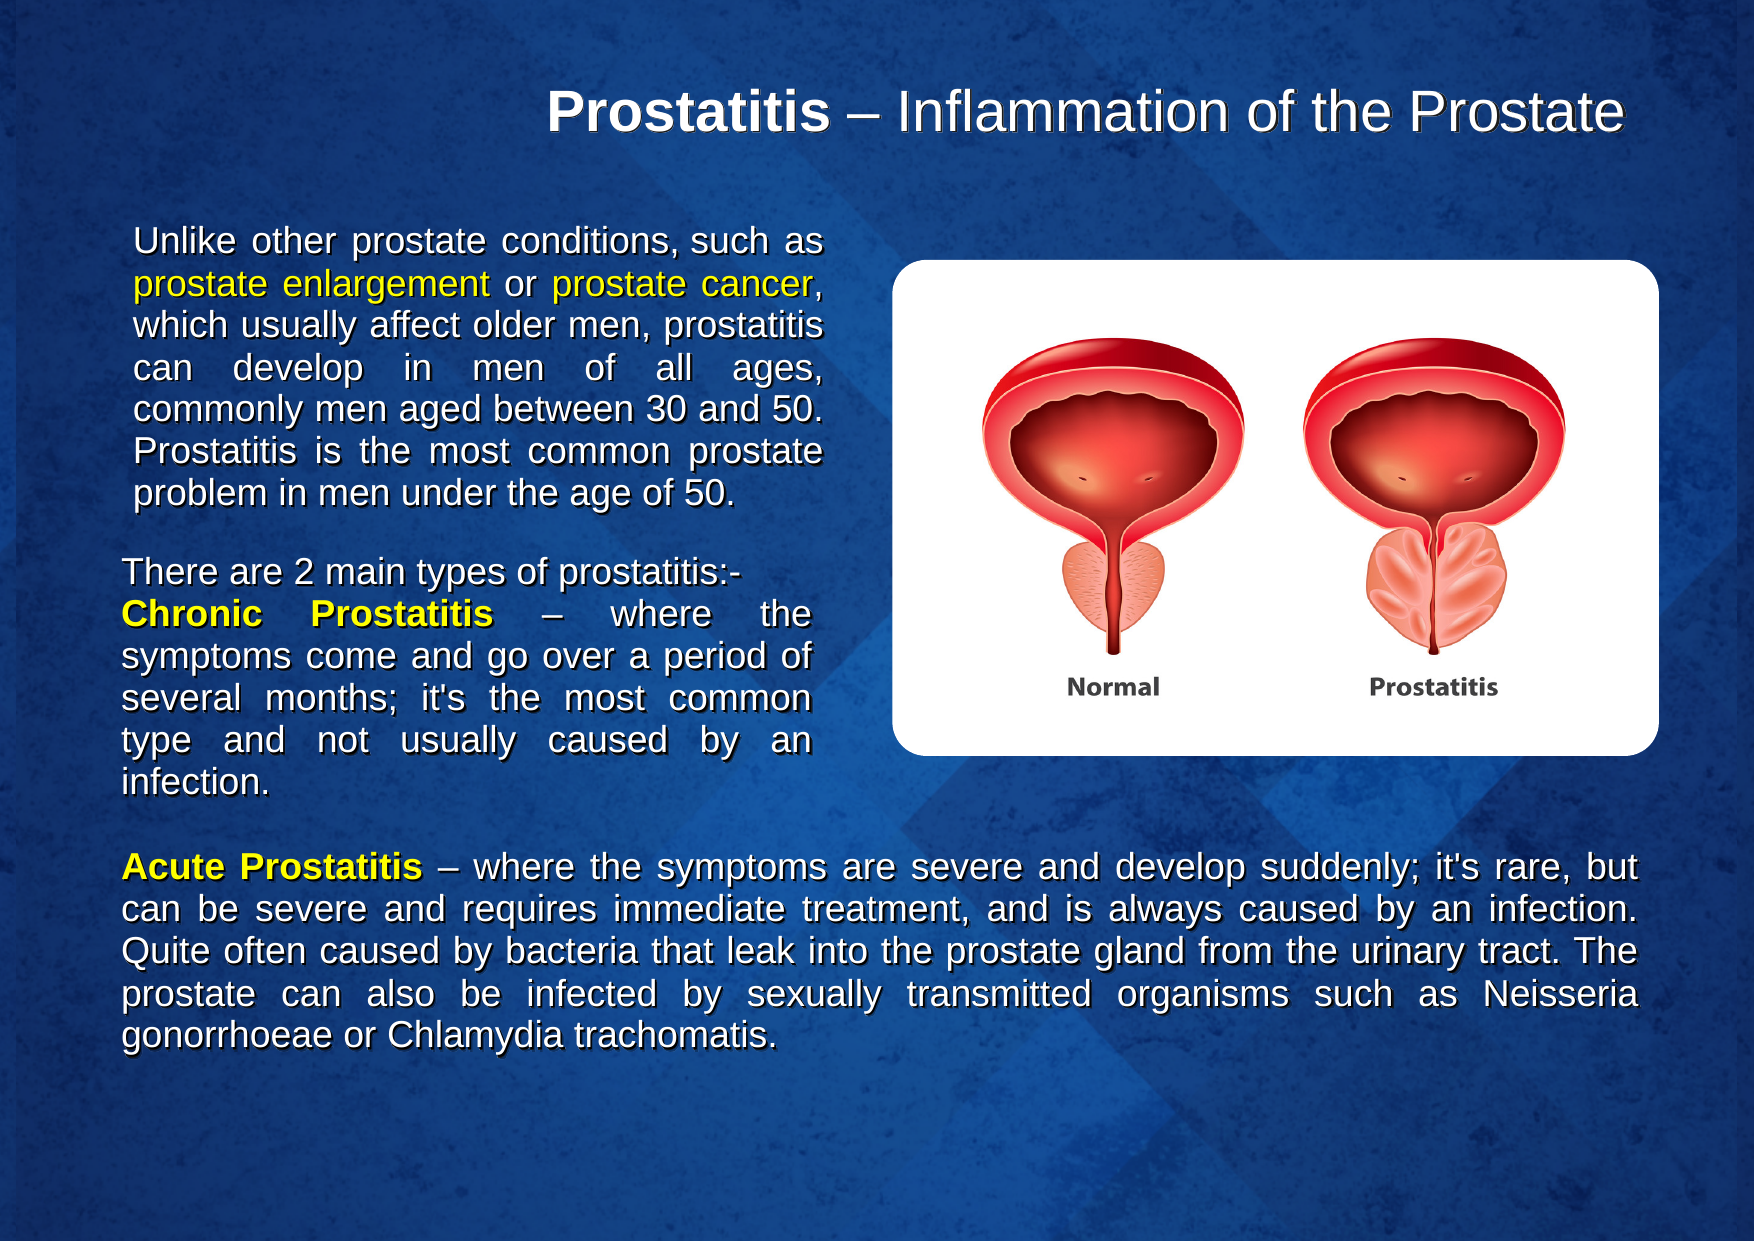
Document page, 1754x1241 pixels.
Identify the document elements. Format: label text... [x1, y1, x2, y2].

text_box Unlike other prostate conditions, such as prostate enlargement or prostate cancer, which usually affect older men, prostatitis can develop in men of all ages, commonly men aged between 30 and 50. Prostatitis is the most common prostate problem in men under the age of 50. [118, 212, 839, 556]
picture [0, 0, 1754, 1241]
text_box Prostatitis – Inflammation of the Prostate [531, 70, 1666, 166]
text_box There are 2 main types of prostatitis:- Chronic Prostatitis – where the symptoms come and go over a period of several months; it's the most common type and not usually caused by an infection. [106, 543, 827, 811]
text_box Acute Prostatitis – where the symptoms are severe and develop suddenly; it's rare, but can be severe and requires immediate treatment, and is always caused by an infection. Quite often caused by bacteria that leak into the prostate gland from the urinary tract. The prostate can also be infected by sexually transmitted organisms such as Neisseria gonorrhoeae or Chlamydia trachomatis. [106, 838, 1654, 1077]
text_box [892, 259, 1659, 756]
